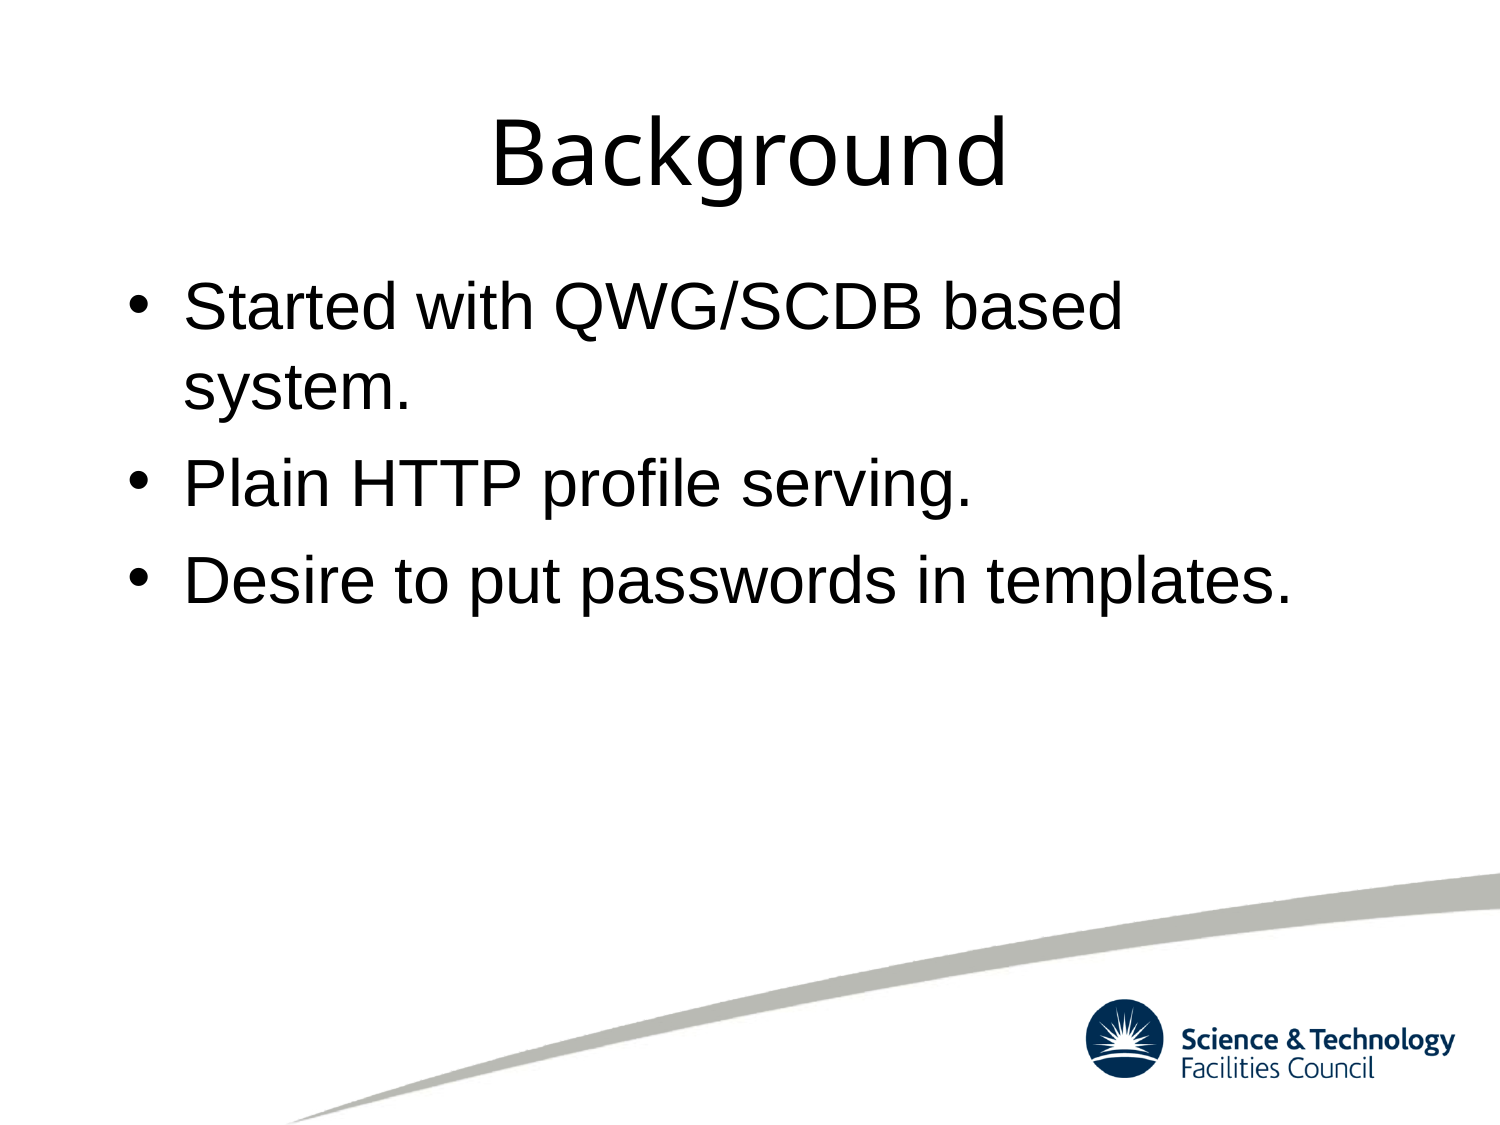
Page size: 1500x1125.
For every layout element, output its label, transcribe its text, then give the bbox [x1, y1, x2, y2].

picture [278, 872, 1500, 1125]
list Started with QWG/SCDB based system. Plain HTTP profile serving. Desire to put passwords in templates. [112, 255, 1388, 879]
title Background [112, 54, 1388, 243]
